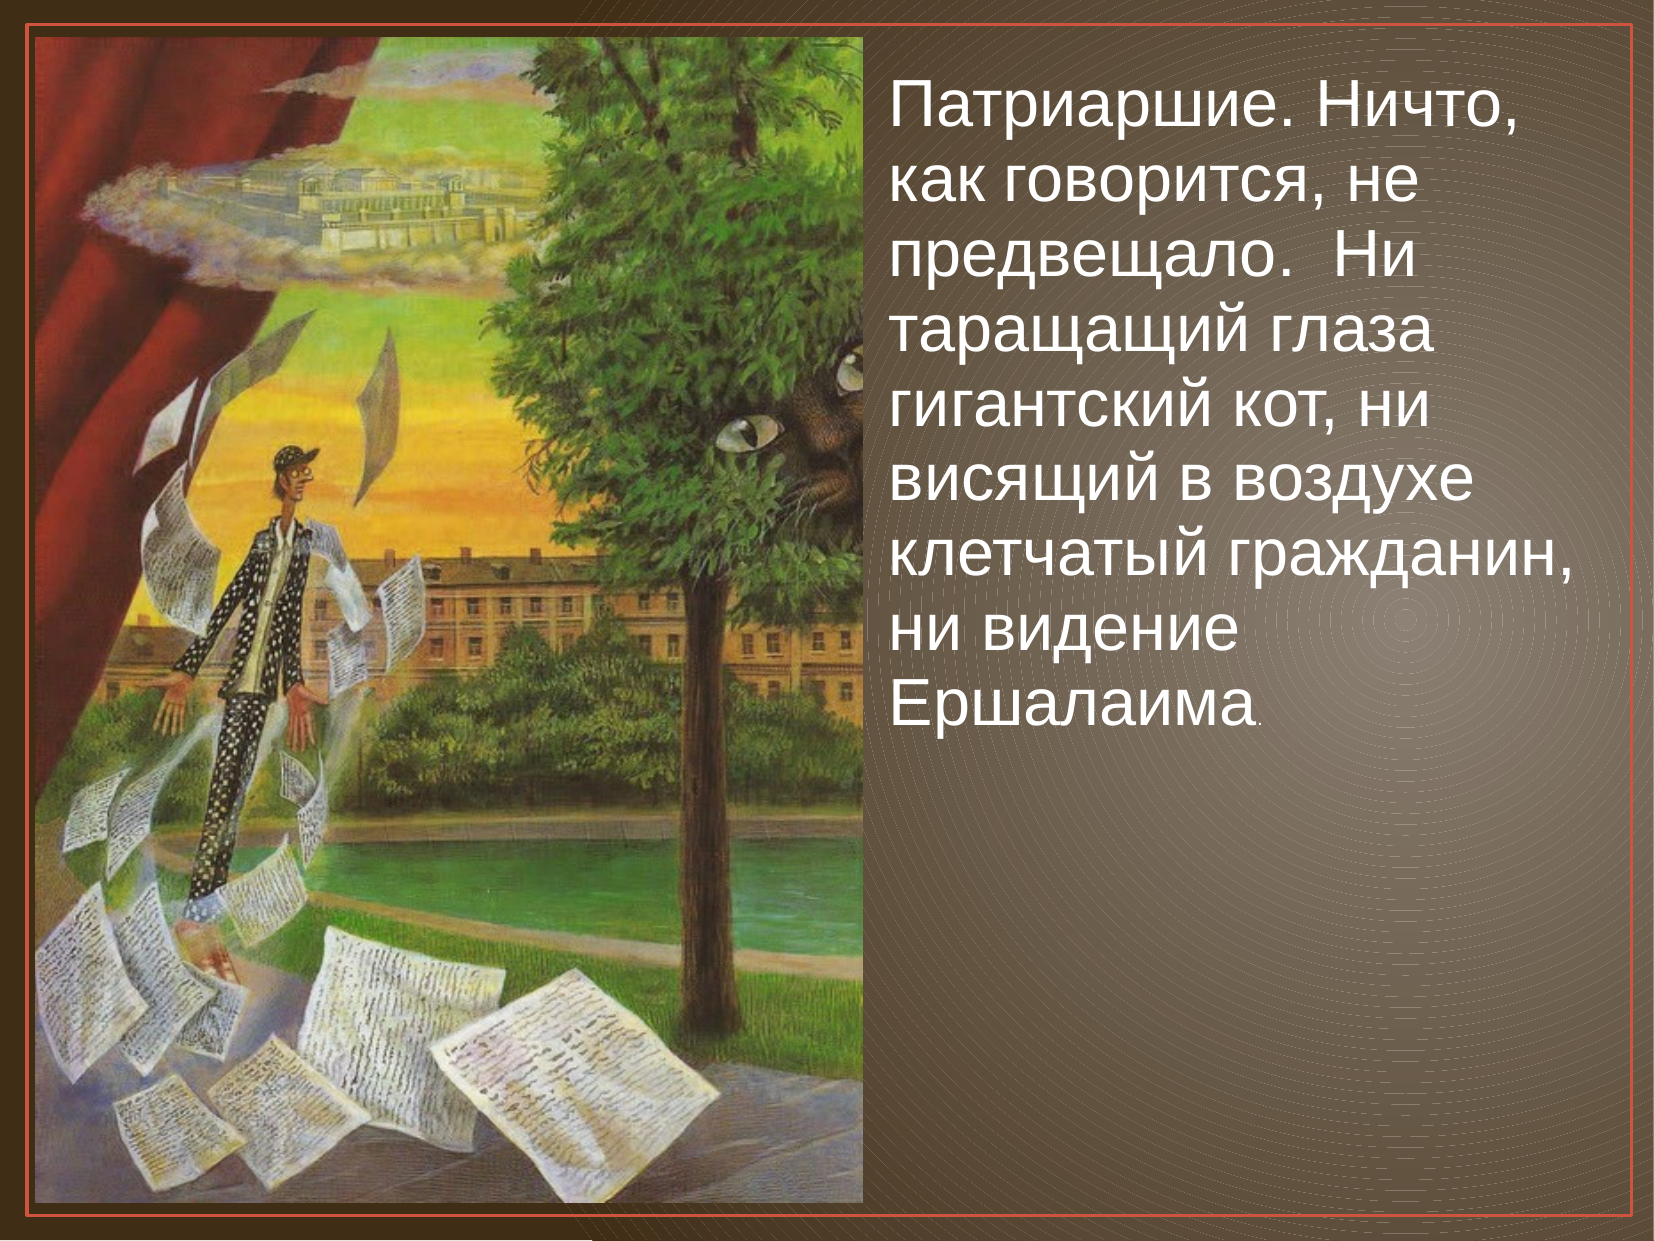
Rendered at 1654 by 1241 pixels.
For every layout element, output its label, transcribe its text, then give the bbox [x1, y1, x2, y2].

picture [35, 38, 863, 1203]
text_box Патриаршие. Ничто, как говорится, не предвещало. Ни таращащий глаза гигантский кот, ни висящий в воздухе клетчатый гражданин, ни видение Ершалаима. [874, 59, 1616, 1182]
